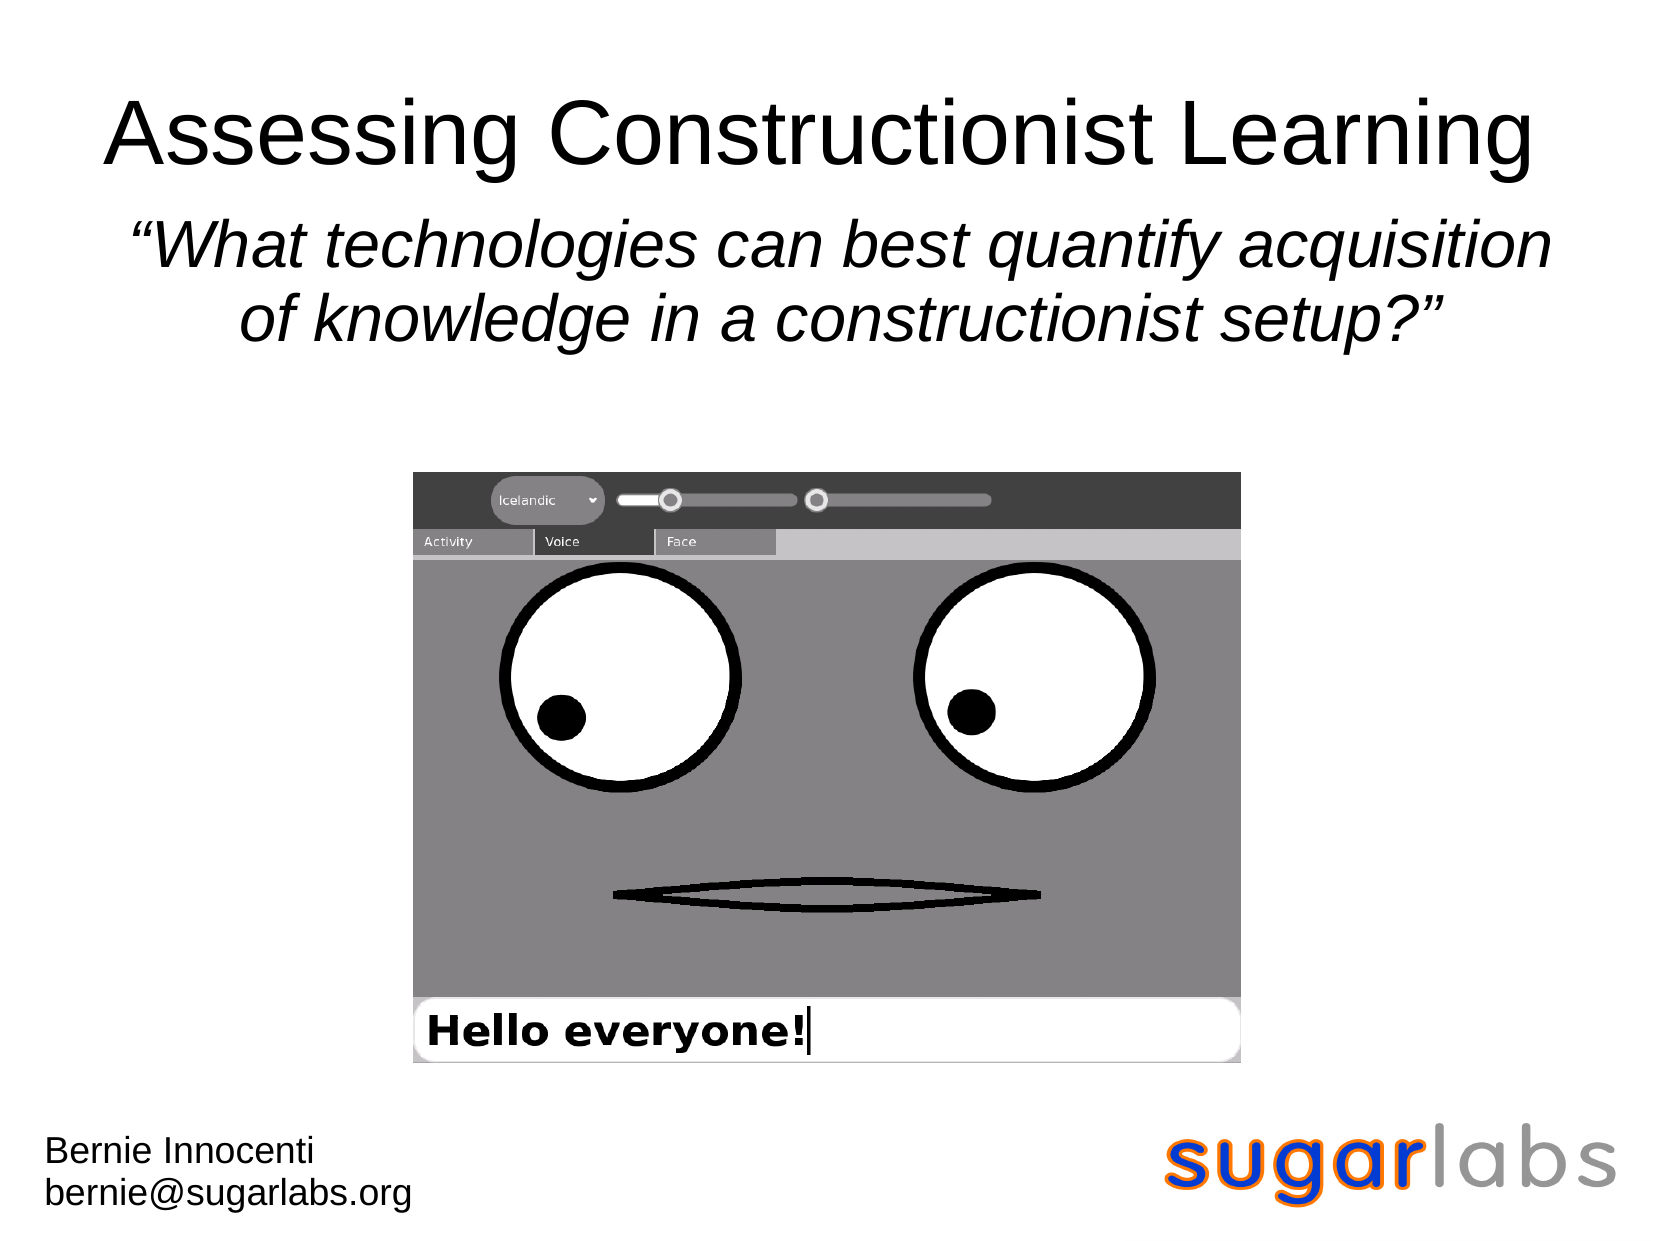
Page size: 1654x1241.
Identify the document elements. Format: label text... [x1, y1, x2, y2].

picture [413, 472, 1241, 1063]
title Assessing Constructionist Learning [76, 29, 1566, 237]
text_box Bernie Innocenti bernie@sugarlabs.org [29, 1122, 739, 1221]
picture [1125, 1088, 1654, 1241]
list “What technologies can best quantify acquisition of knowledge in a constructionist setup?” [118, 206, 1565, 443]
